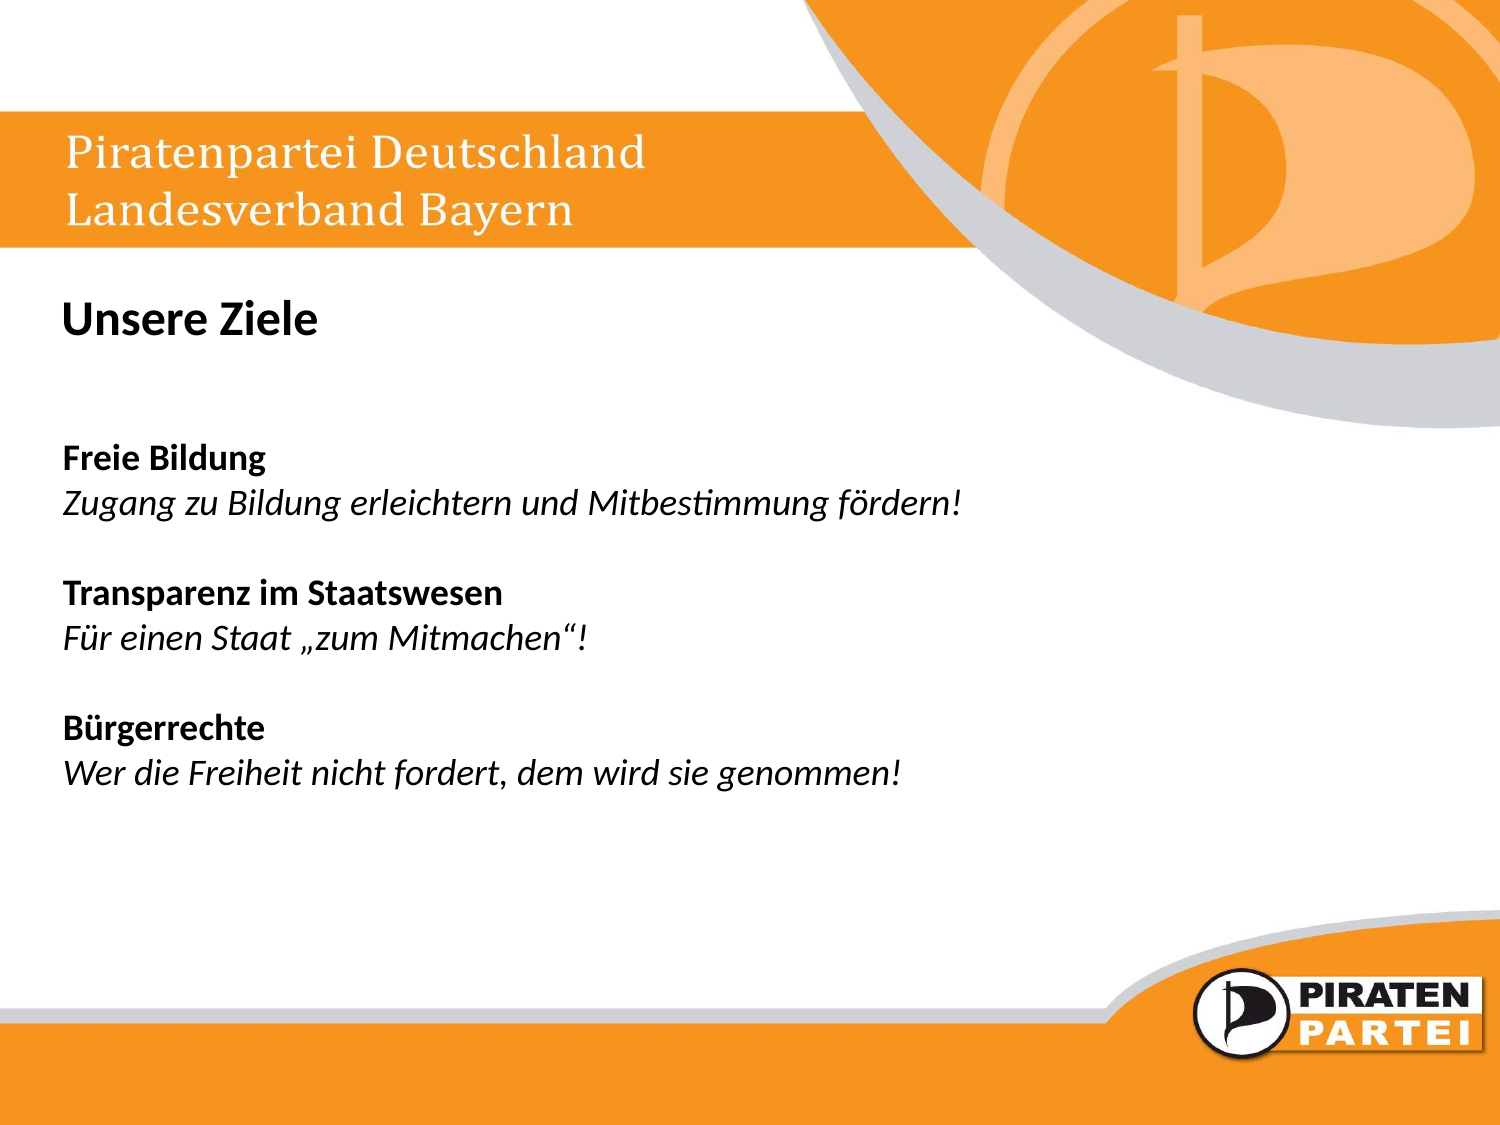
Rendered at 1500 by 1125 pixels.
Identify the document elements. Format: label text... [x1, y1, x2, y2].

picture [0, 0, 1500, 1125]
text_box Freie Bildung Zugang zu Bildung erleichtern und Mitbestimmung fördern! Transparenz im Staatswesen Für einen Staat „zum Mitmachen“! Bürgerrechte Wer die Freiheit nicht fordert, dem wird sie genommen! [48, 426, 1114, 846]
text_box Unsere Ziele [46, 277, 334, 353]
